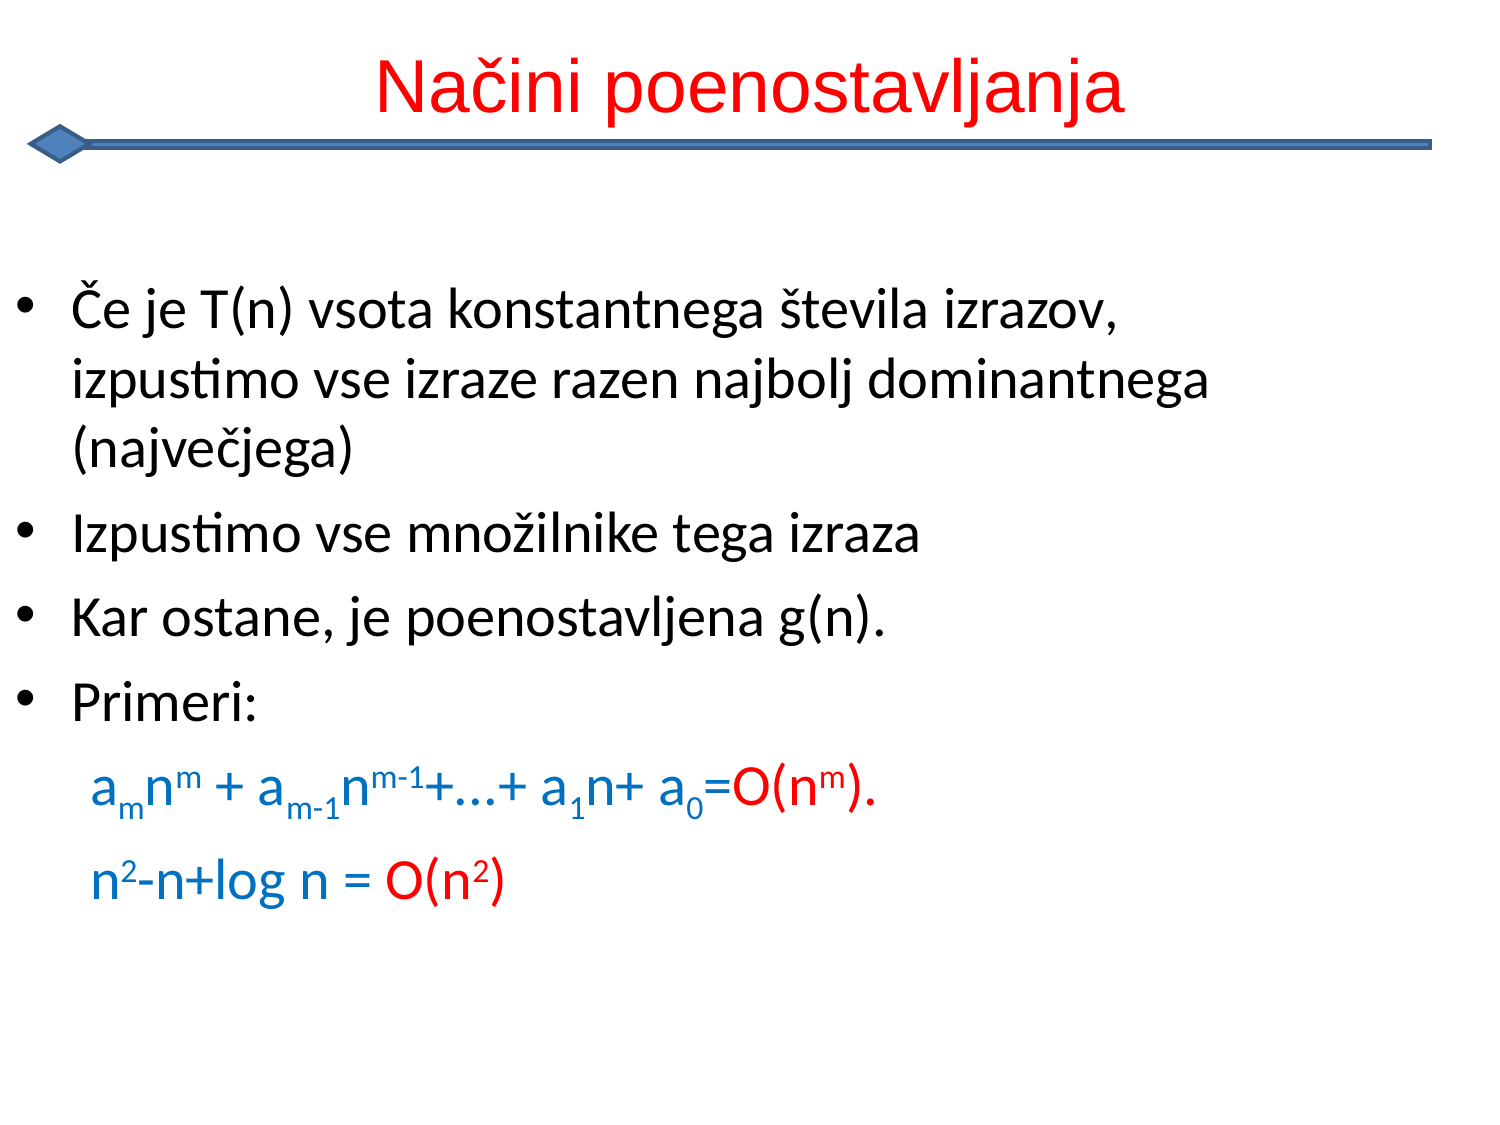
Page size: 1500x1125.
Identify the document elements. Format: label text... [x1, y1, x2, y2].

list Če je T(n) vsota konstantnega števila izrazov, izpustimo vse izraze razen najbolj dominantnega (največjega) Izpustimo vse množilnike tega izraza Kar ostane, je poenostavljena g(n). Primeri: amnm + am-1nm-1+...+ a1n+ a0=O(nm). n2-n+log n = O(n2) [0, 262, 1351, 1006]
title Načini poenostavljanja [75, 23, 1426, 141]
